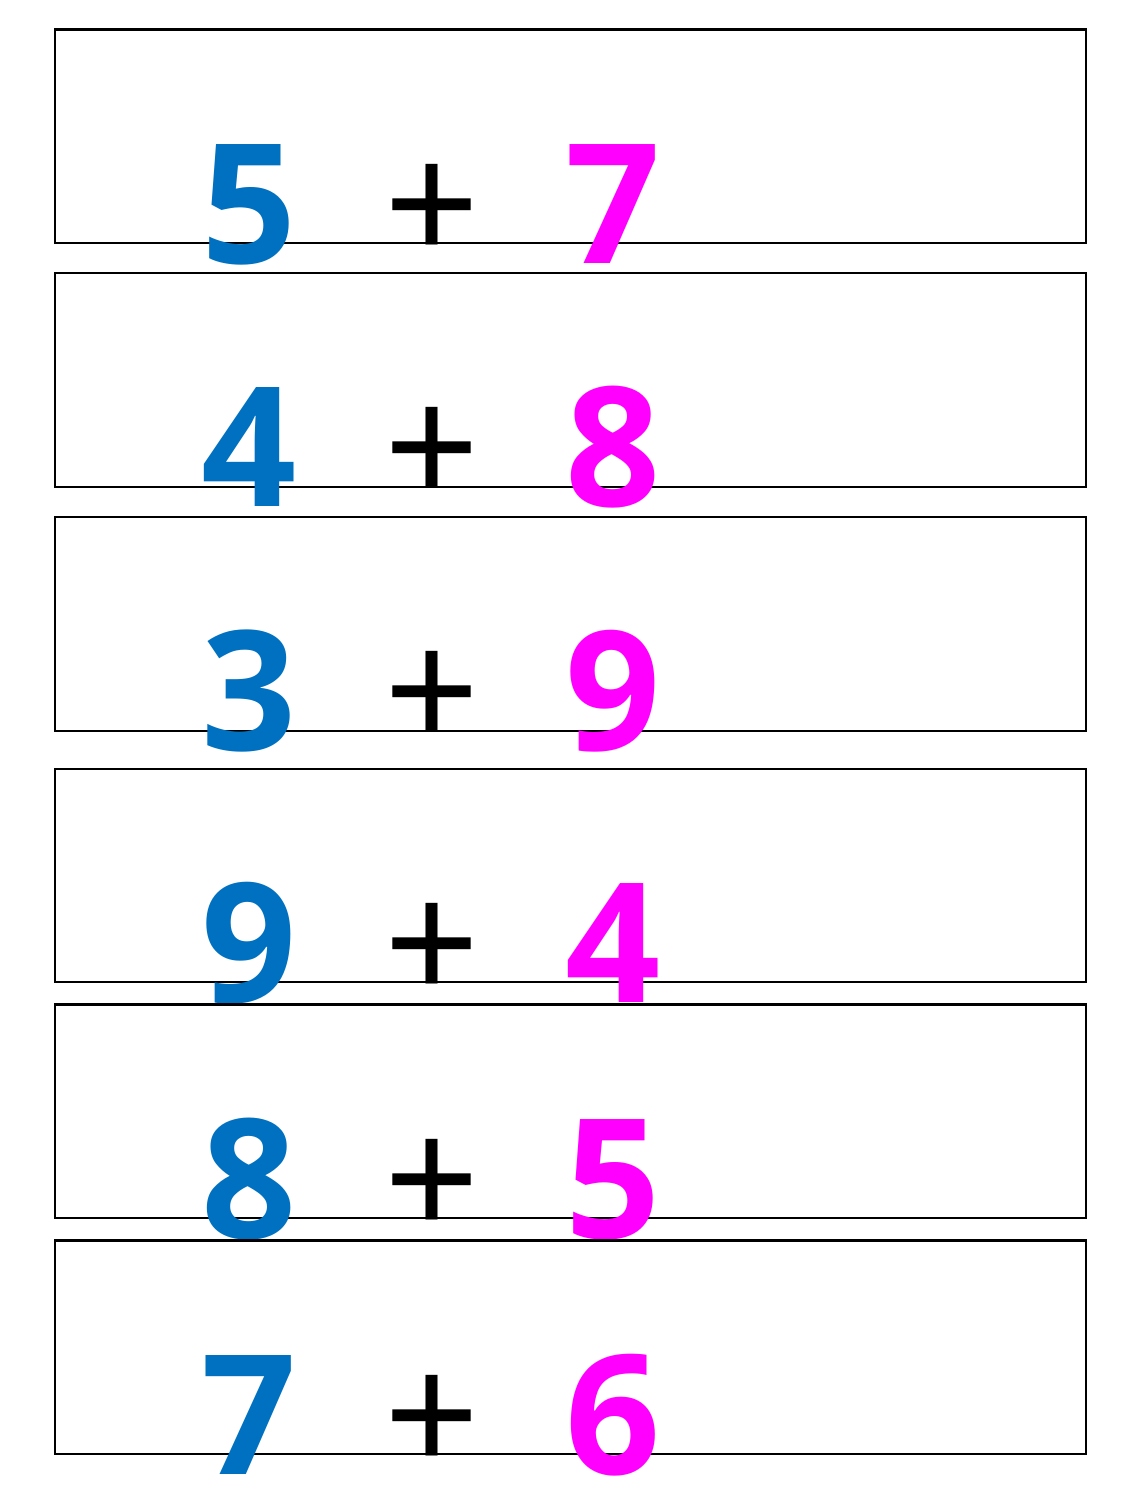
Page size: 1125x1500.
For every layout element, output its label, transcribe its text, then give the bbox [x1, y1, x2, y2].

text_box [55, 273, 1086, 487]
text_box 5 + 7 [187, 89, 677, 273]
text_box [55, 30, 1086, 243]
text_box 9 + 4 [187, 828, 677, 1005]
text_box 3 + 9 [187, 576, 677, 769]
text_box 8 + 5 [187, 1064, 677, 1241]
text_box [55, 517, 1086, 731]
text_box [55, 1241, 1086, 1454]
text_box [55, 769, 1086, 982]
text_box [55, 1005, 1086, 1218]
text_box 7 + 6 [187, 1300, 677, 1500]
text_box 4 + 8 [187, 333, 677, 517]
